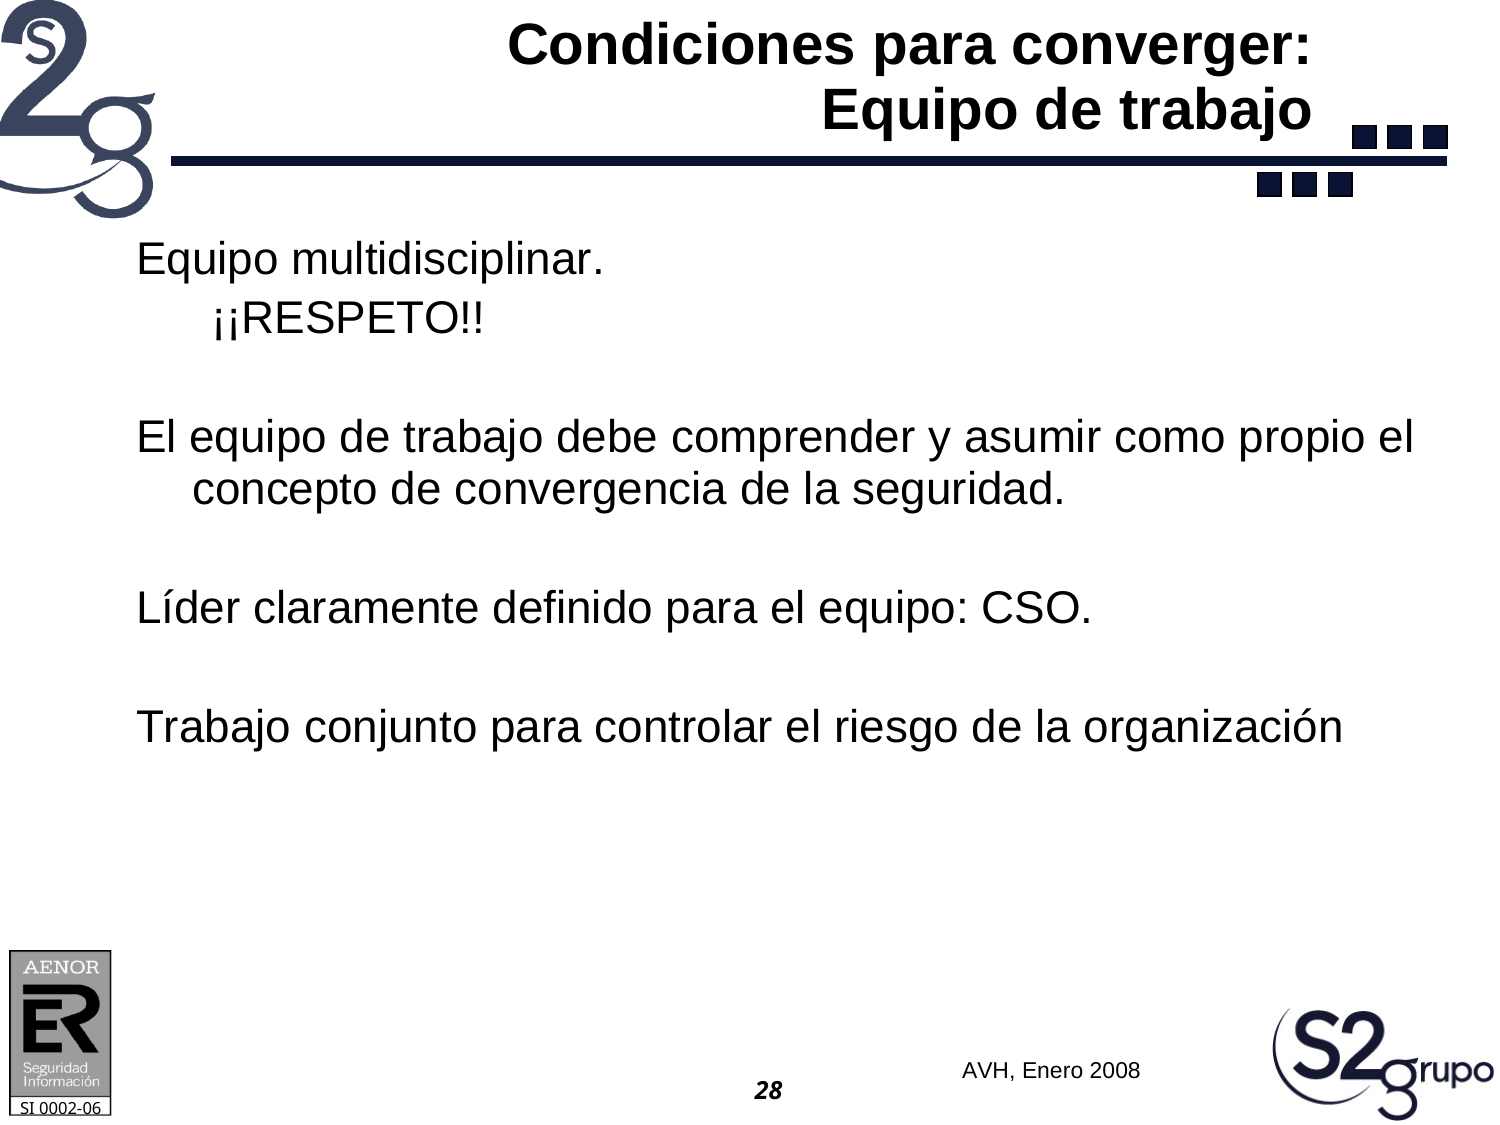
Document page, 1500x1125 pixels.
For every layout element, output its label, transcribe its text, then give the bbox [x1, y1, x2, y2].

list Equipo multidisciplinar. ¡¡RESPETO!! El equipo de trabajo debe comprender y asumir como propio el concepto de convergencia de la seguridad. Líder claramente definido para el equipo: CSO. Trabajo conjunto para controlar el riesgo de la organización [120, 177, 1477, 929]
picture [1272, 1008, 1494, 1121]
picture [0, 0, 158, 220]
picture [9, 950, 112, 1116]
text_box AVH, Enero 2008 [947, 1049, 1156, 1091]
title Condiciones para converger: Equipo de trabajo [183, 3, 1329, 149]
